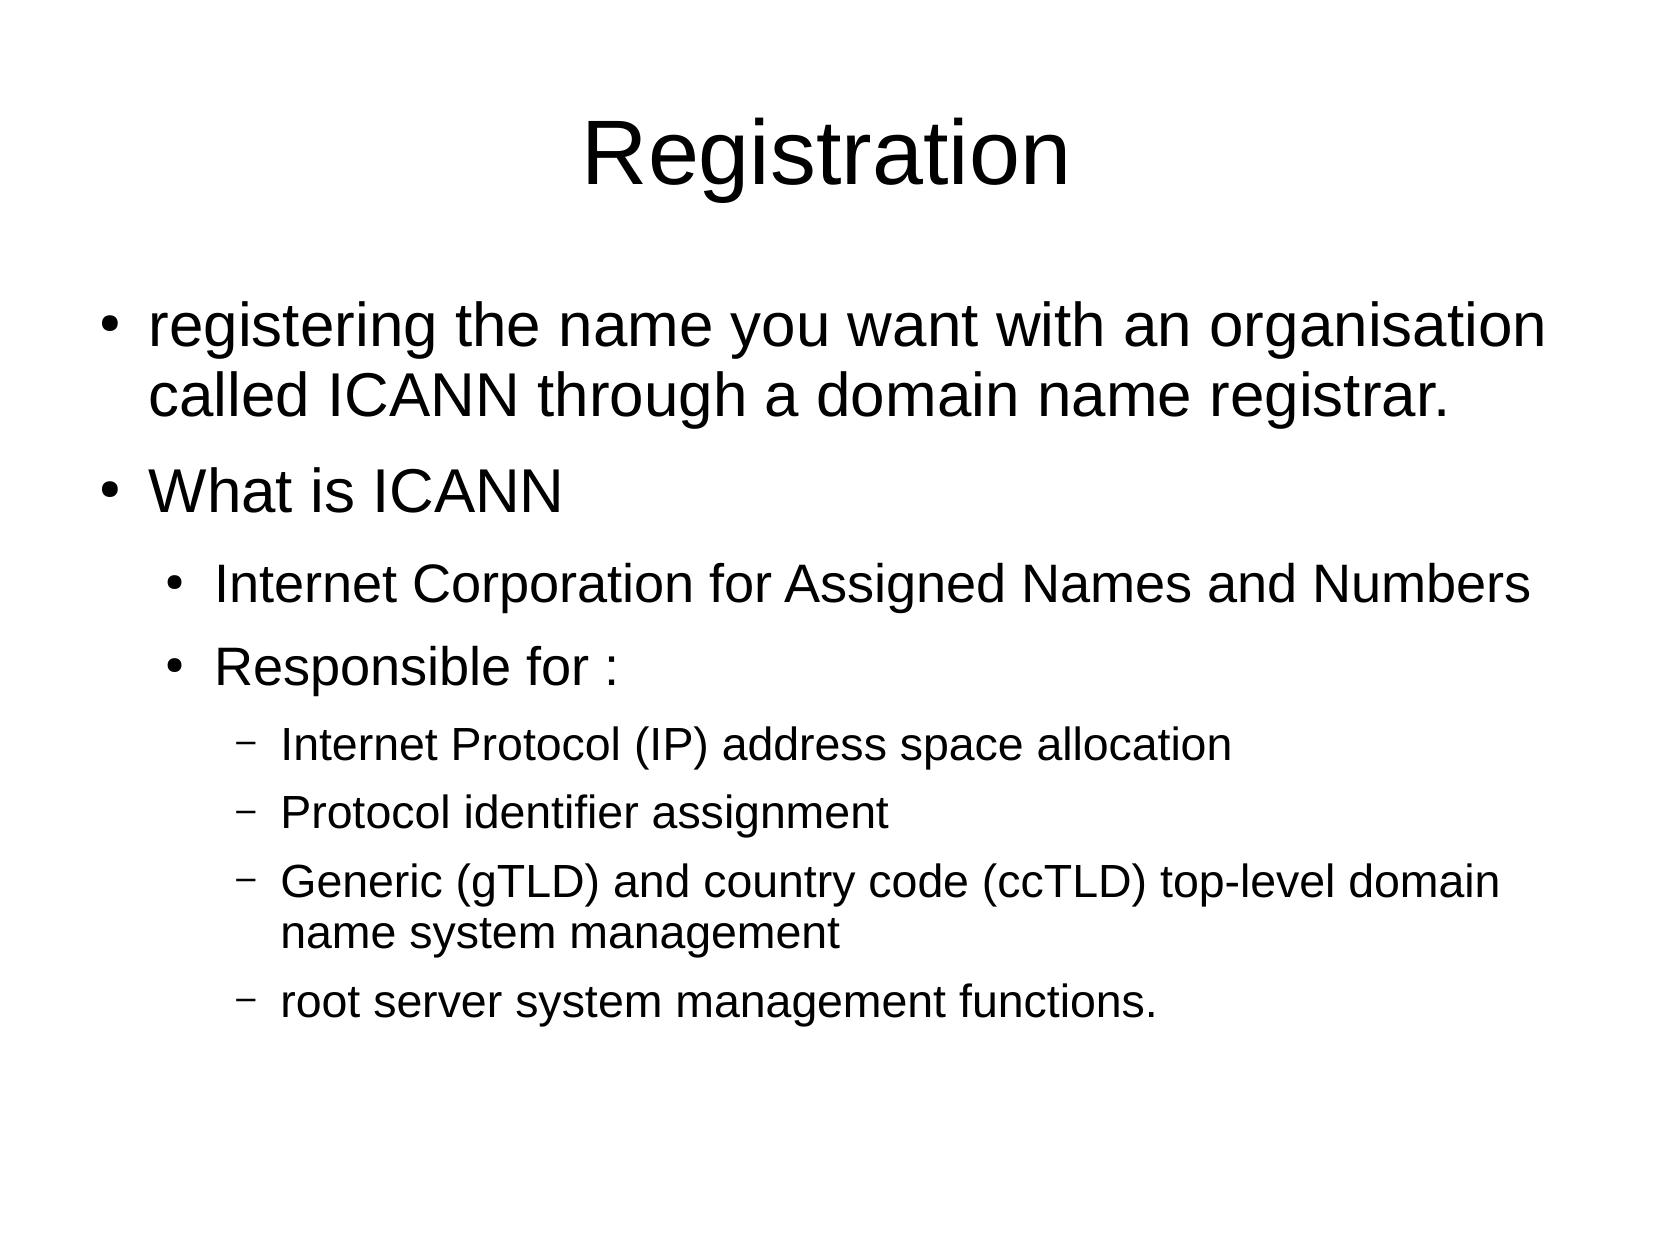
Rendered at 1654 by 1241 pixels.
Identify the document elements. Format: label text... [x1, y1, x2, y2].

title Registration [82, 56, 1571, 250]
list registering the name you want with an organisation called ICANN through a domain name registrar. What is ICANN Internet Corporation for Assigned Names and Numbers Responsible for : Internet Protocol (IP) address space allocation Protocol identifier assignment Generic (gTLD) and country code (ccTLD) top-level domain name system management root server system management functions. [82, 290, 1571, 1109]
